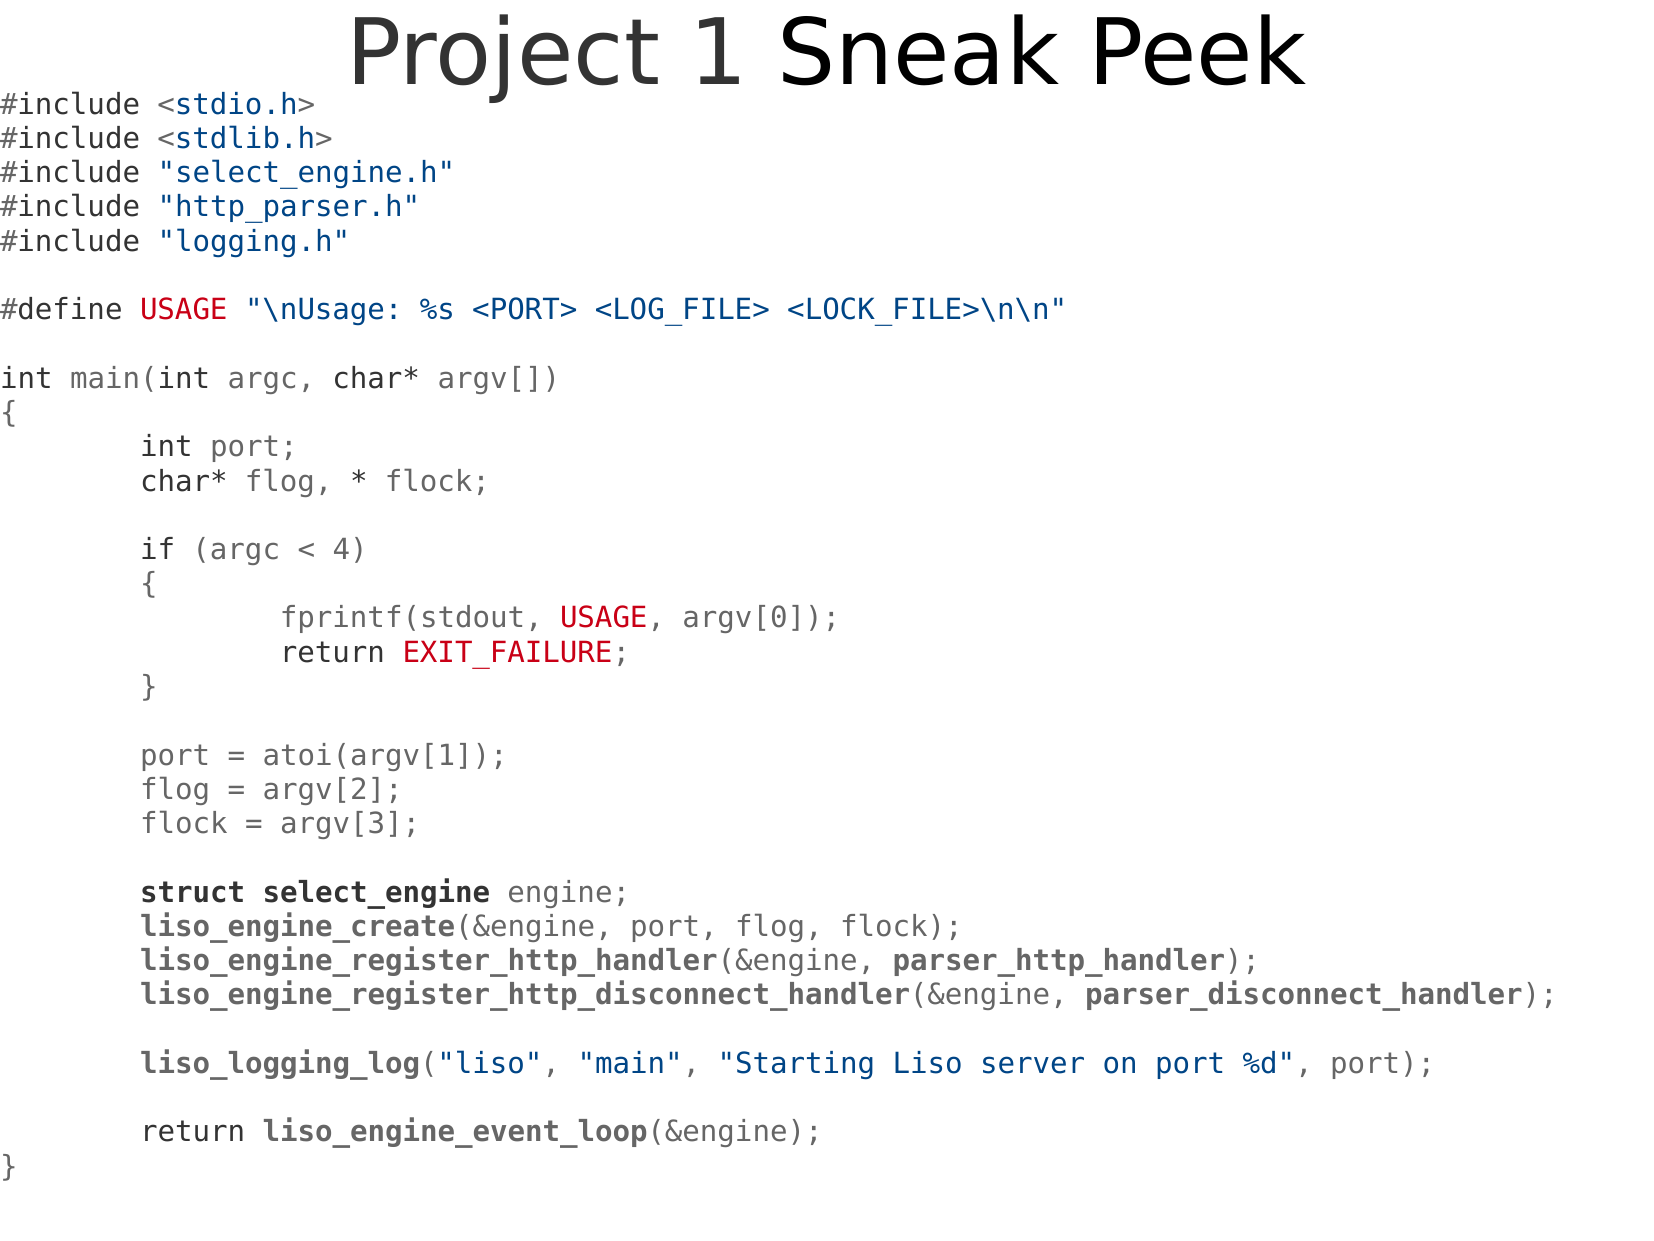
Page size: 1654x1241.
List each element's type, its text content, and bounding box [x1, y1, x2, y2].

title Project 1 Sneak Peek [82, 0, 1571, 86]
subtitle #include <stdio.h> #include <stdlib.h> #include "select_engine.h" #include "http_parser.h" #include "logging.h" #define USAGE "\nUsage: %s <PORT> <LOG_FILE> <LOCK_FILE>\n\n" int main(int argc, char* argv[]) { int port; char* flog, * flock; if (argc < 4) { fprintf(stdout, USAGE, argv[0]); return EXIT_FAILURE; } port = atoi(argv[1]); flog = argv[2]; flock = argv[3]; struct select_engine engine; liso_engine_create(&engine, port, flog, flock); liso_engine_register_http_handler(&engine, parser_http_handler); liso_engine_register_http_disconnect_handler(&engine, parser_disconnect_handler); liso_logging_log("liso", "main", "Starting Liso server on port %d", port); return liso_engine_event_loop(&engine); } [0, 86, 1654, 1218]
